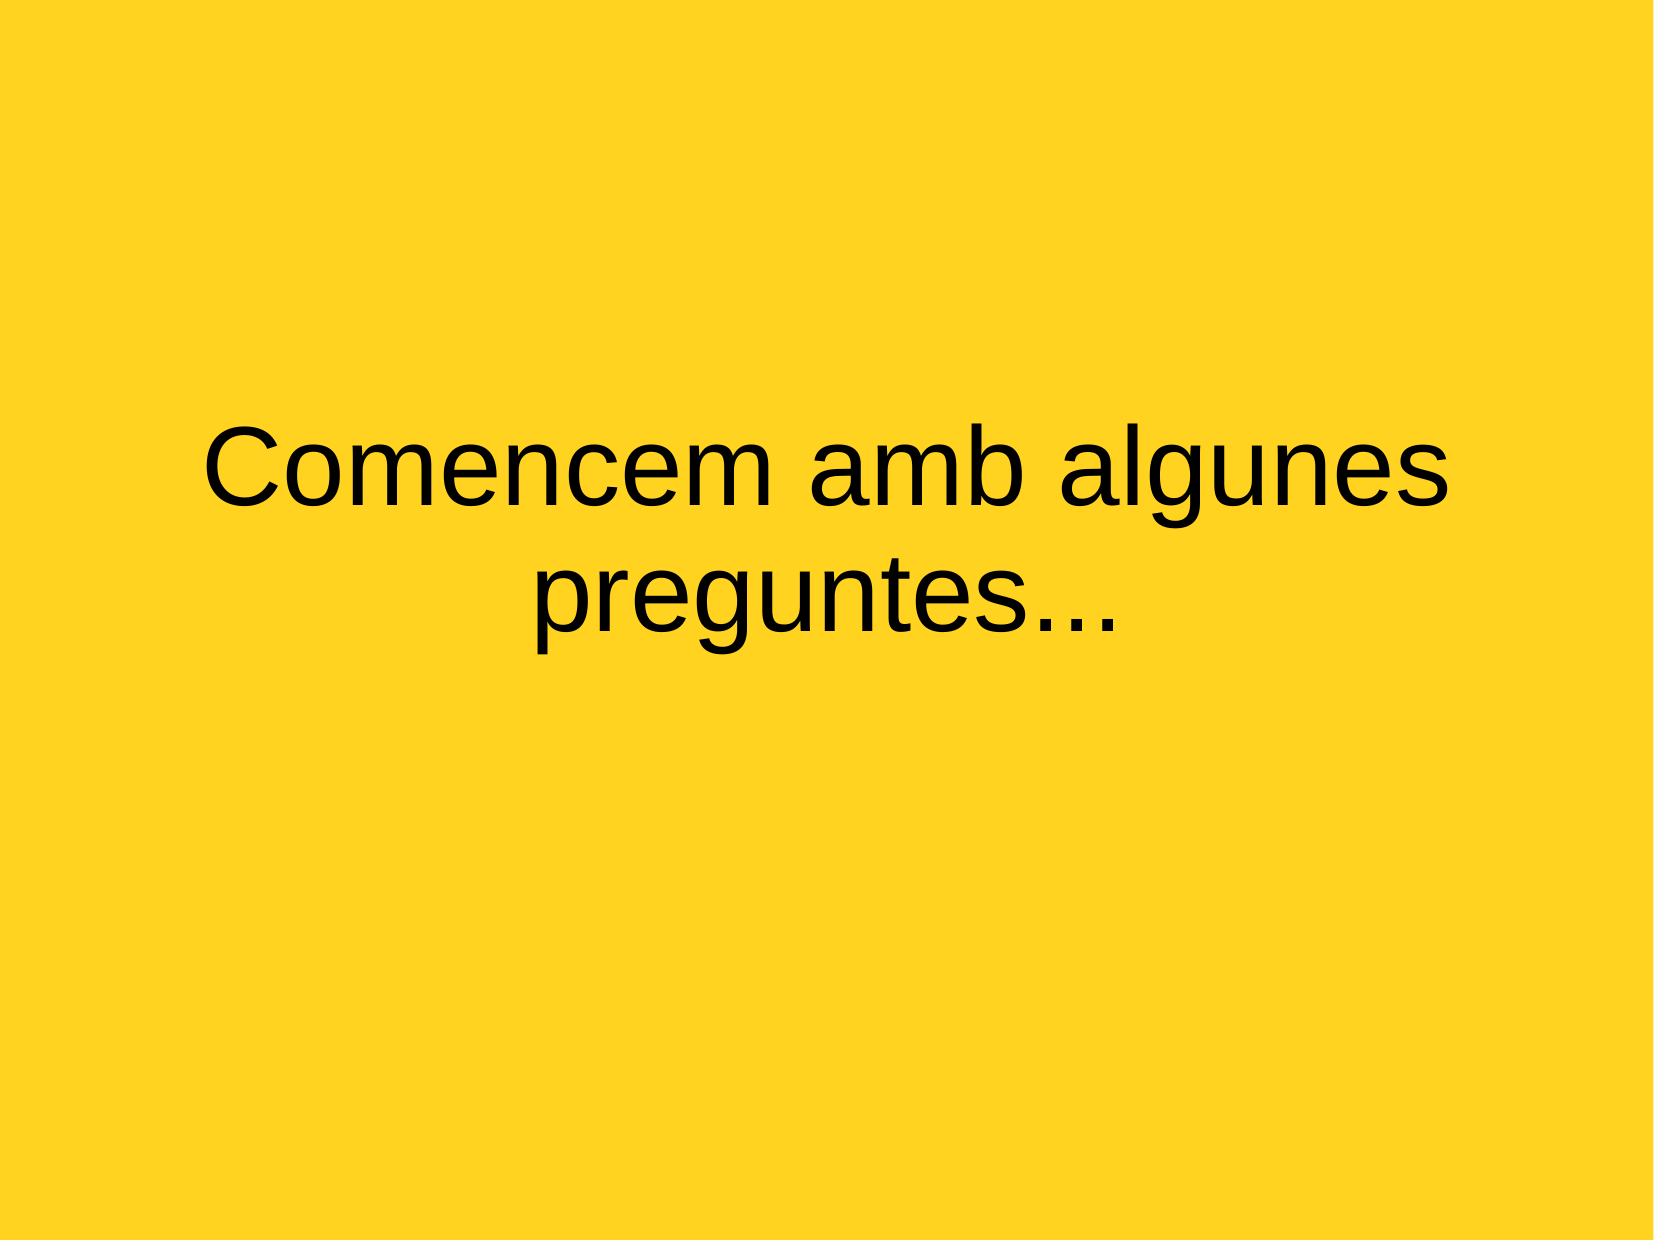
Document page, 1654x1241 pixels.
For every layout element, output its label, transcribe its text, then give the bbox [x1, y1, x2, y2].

subtitle Comencem amb algunes preguntes... [82, 49, 1571, 1010]
